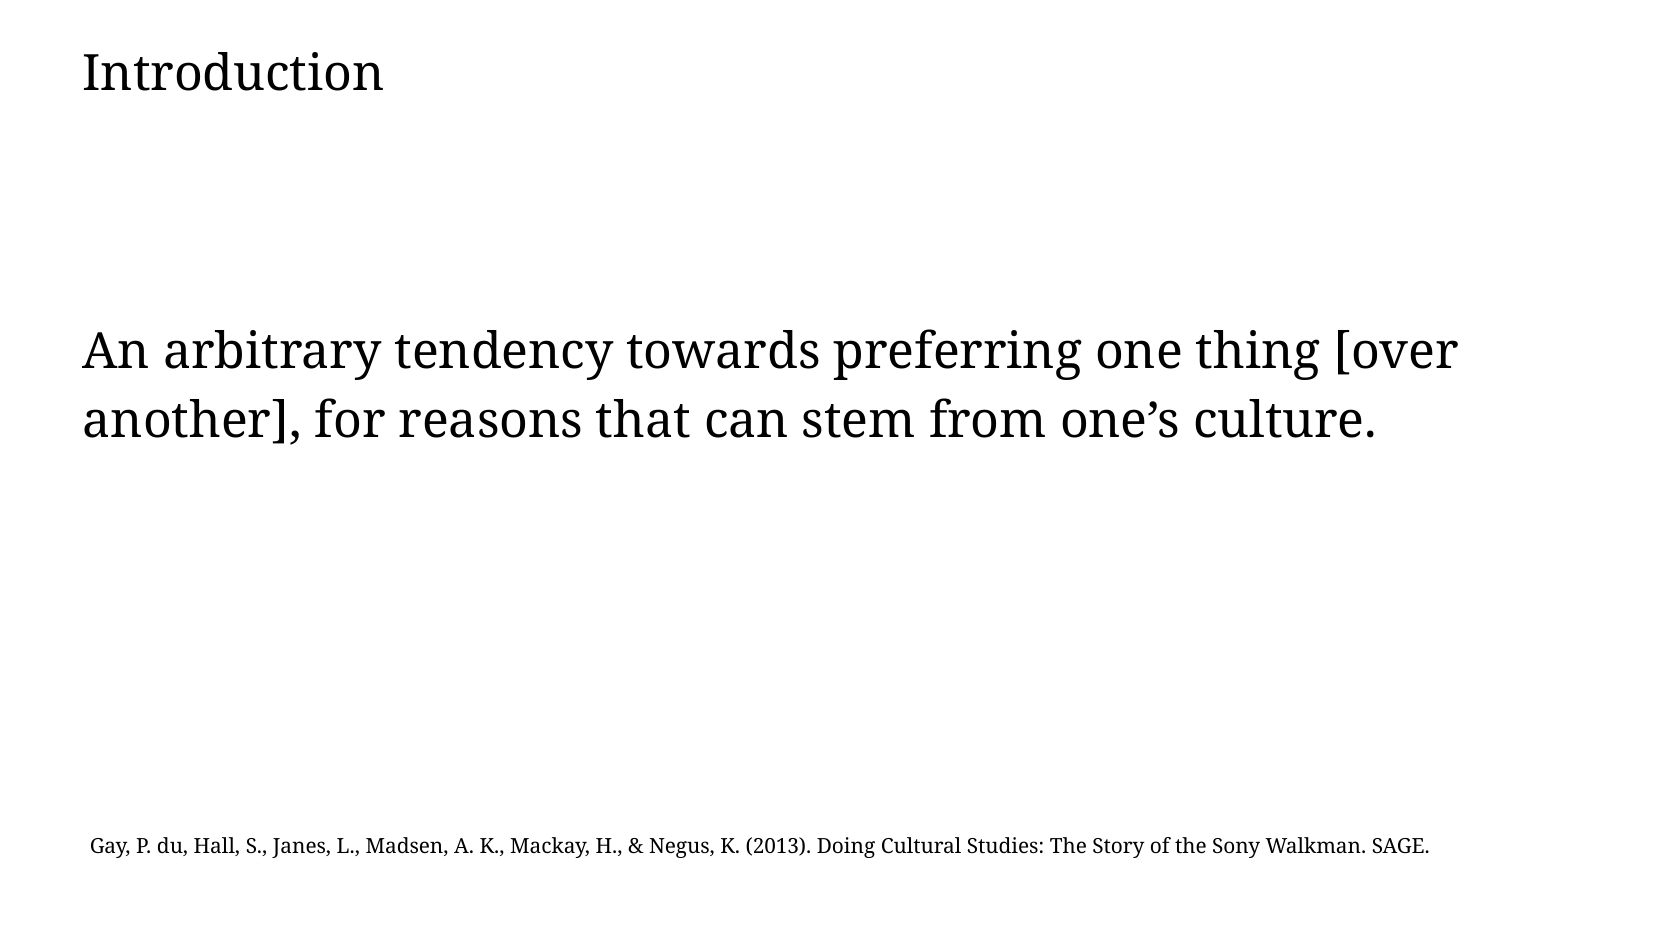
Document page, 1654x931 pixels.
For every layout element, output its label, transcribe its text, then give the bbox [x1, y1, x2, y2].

list An arbitrary tendency towards preferring one thing [over another], for reasons that can stem from one’s culture. [82, 217, 1571, 713]
title Introduction [82, 37, 1571, 193]
text_box Gay, P. du, Hall, S., Janes, L., Madsen, A. K., Mackay, H., & Negus, K. (2013). Doing Cultural Studies: The Story of the Sony Walkman. SAGE. [75, 824, 1501, 896]
